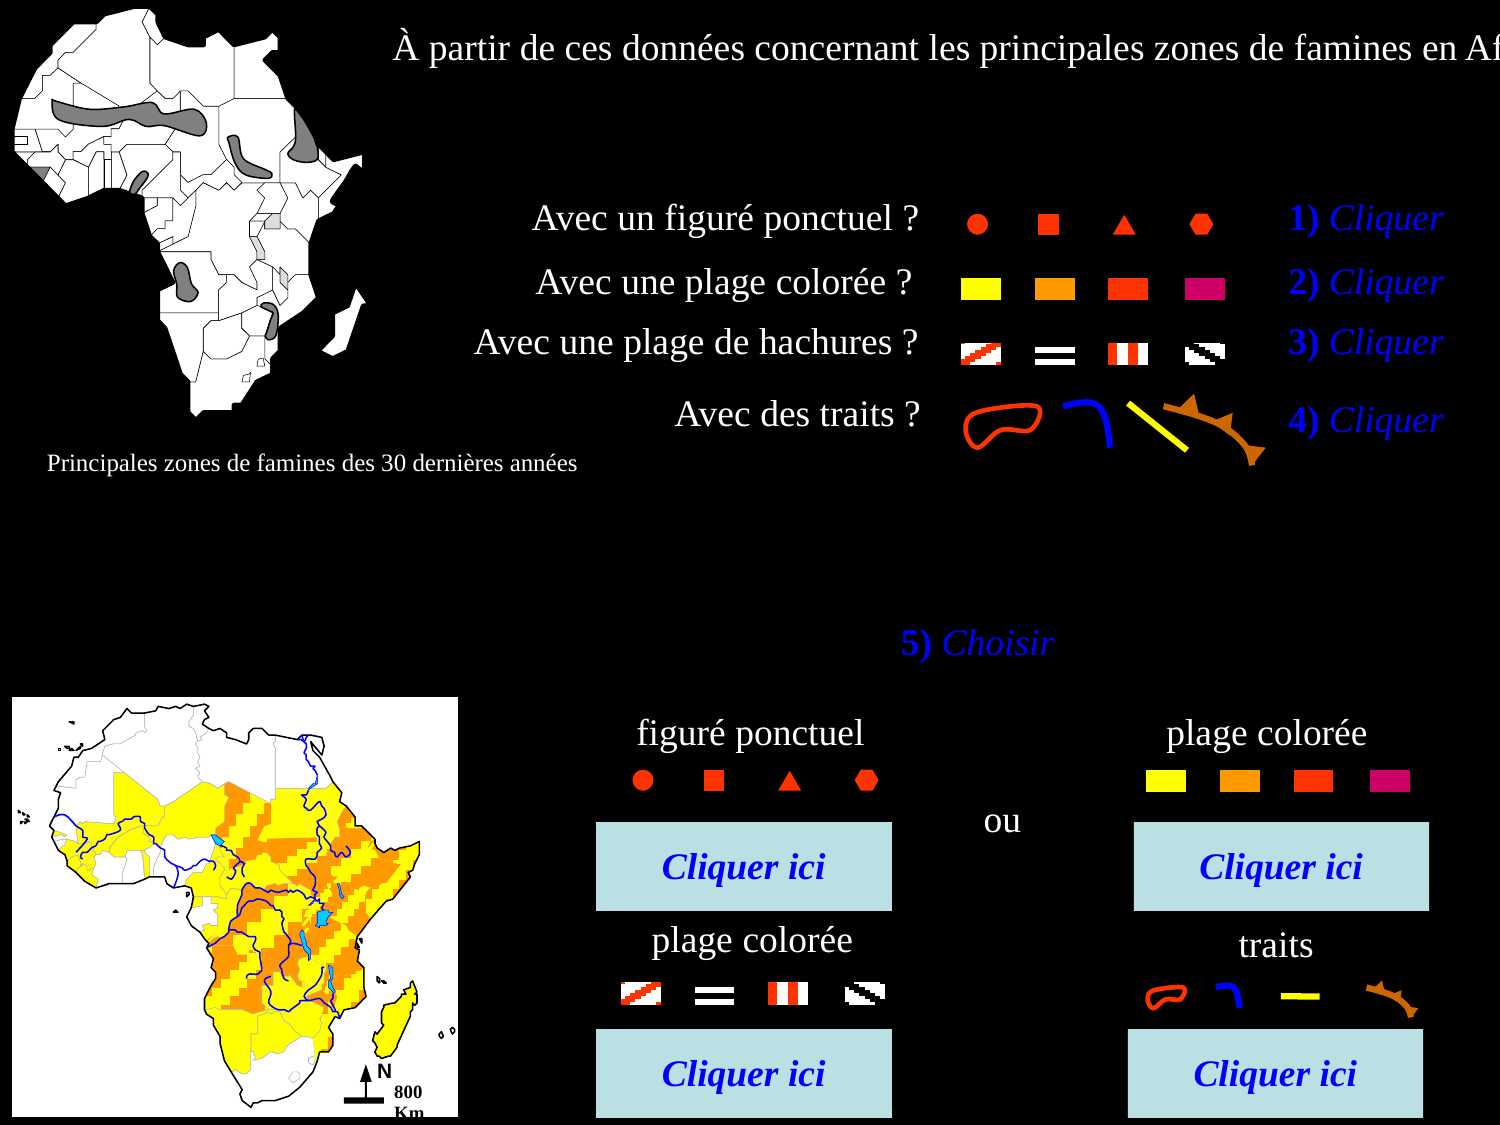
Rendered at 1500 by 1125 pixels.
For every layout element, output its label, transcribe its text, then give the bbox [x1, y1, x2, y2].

text_box Principales zones de famines des 30 dernières années [32, 441, 593, 485]
text_box figuré ponctuel [621, 704, 881, 762]
text_box Avec des traits ? [659, 385, 940, 443]
text_box À partir de ces données concernant les principales zones de famines en Afrique, comment maintenant localiser ce phénomène sur le croquis ? [377, 19, 1500, 77]
text_box [1219, 768, 1261, 793]
text_box [1184, 341, 1226, 366]
text_box [960, 276, 1002, 301]
text_box [965, 405, 1041, 448]
text_box Avec une plage colorée ? [520, 253, 932, 311]
text_box [1033, 341, 1076, 366]
text_box [1184, 276, 1226, 301]
text_box Cliquer ici [596, 822, 892, 911]
text_box [1188, 212, 1215, 236]
text_box [767, 981, 809, 1006]
text_box [15, 9, 362, 416]
text_box N [362, 1052, 408, 1092]
text_box [374, 985, 416, 1052]
text_box Cliquer ici [1133, 822, 1430, 911]
text_box [1111, 212, 1138, 236]
text_box [1369, 768, 1411, 793]
text_box [966, 212, 989, 236]
text_box [776, 768, 803, 792]
text_box 1) Cliquer [1273, 189, 1459, 247]
text_box 5) Choisir [886, 614, 1070, 672]
text_box [11, 696, 460, 1118]
text_box 2) Cliquer [1273, 253, 1459, 311]
text_box [631, 768, 655, 792]
text_box [960, 341, 1002, 366]
text_box Cliquer ici [596, 1029, 892, 1118]
text_box Avec une plage de hachures ? [458, 313, 938, 371]
text_box Avec un figuré ponctuel ? [516, 189, 935, 247]
text_box [317, 282, 371, 359]
text_box 4) Cliquer [1273, 391, 1459, 449]
text_box plage colorée [1151, 704, 1383, 762]
text_box [1377, 981, 1383, 988]
text_box [1145, 768, 1187, 793]
text_box plage colorée [636, 911, 869, 968]
text_box [693, 981, 736, 1006]
text_box [1037, 212, 1060, 236]
text_box [1292, 768, 1335, 793]
text_box [1218, 414, 1232, 427]
text_box [367, 1092, 379, 1097]
text_box [1033, 276, 1076, 301]
text_box [1181, 395, 1198, 412]
text_box [844, 981, 886, 1006]
text_box ou [968, 791, 1036, 849]
text_box [1250, 446, 1265, 461]
text_box traits [1223, 915, 1329, 973]
text_box [1107, 276, 1149, 301]
text_box [853, 768, 880, 792]
text_box [702, 768, 726, 792]
text_box [620, 981, 662, 1006]
text_box 800 Km [379, 1074, 473, 1125]
text_box [1107, 341, 1149, 366]
text_box Cliquer ici [1127, 1029, 1424, 1118]
text_box 3) Cliquer [1273, 313, 1459, 371]
